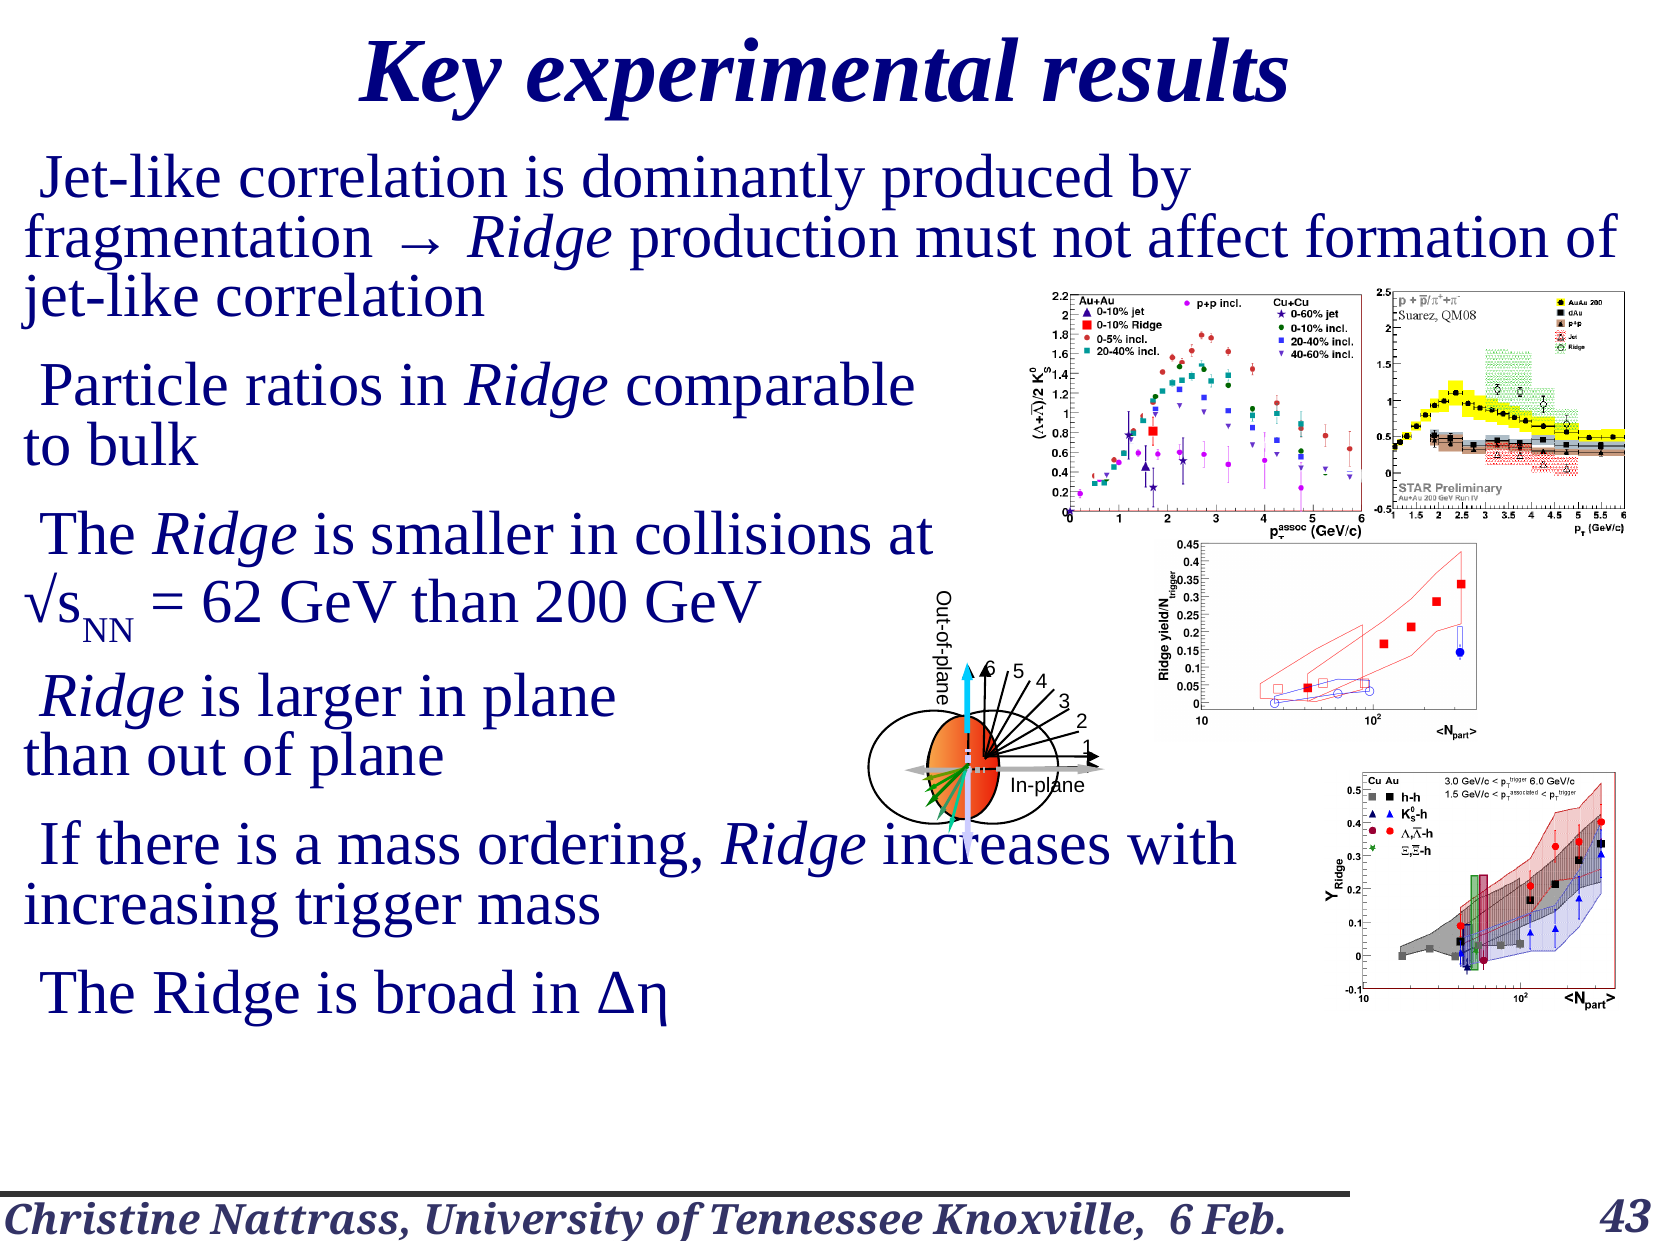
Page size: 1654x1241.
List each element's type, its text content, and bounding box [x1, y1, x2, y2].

text_box 3 [1058, 688, 1083, 735]
text_box 1 [1081, 733, 1106, 781]
text_box Out-of-plane [883, 590, 958, 713]
text_box [989, 736, 994, 747]
text_box 2 [1075, 708, 1100, 755]
text_box [904, 662, 1081, 861]
list Jet-like correlation is dominantly produced by fragmentation → Ridge production must not affect formation of jet-like correlation Particle ratios in Ridge comparable to bulk The Ridge is smaller in collisions at √sNN = 62 GeV than 200 GeV Ridge is larger in plane than out of plane If there is a mass ordering, Ridge increases with increasing trigger mass The Ridge is broad in Δη [23, 136, 1654, 1149]
text_box 6 [984, 654, 1008, 702]
picture [1022, 264, 1654, 743]
text_box In-plane [1010, 771, 1139, 819]
text_box 4 [1035, 667, 1060, 715]
text_box [985, 727, 990, 749]
picture [1324, 770, 1619, 1011]
title Key experimental results [82, 0, 1571, 131]
text_box 5 [1012, 657, 1037, 705]
